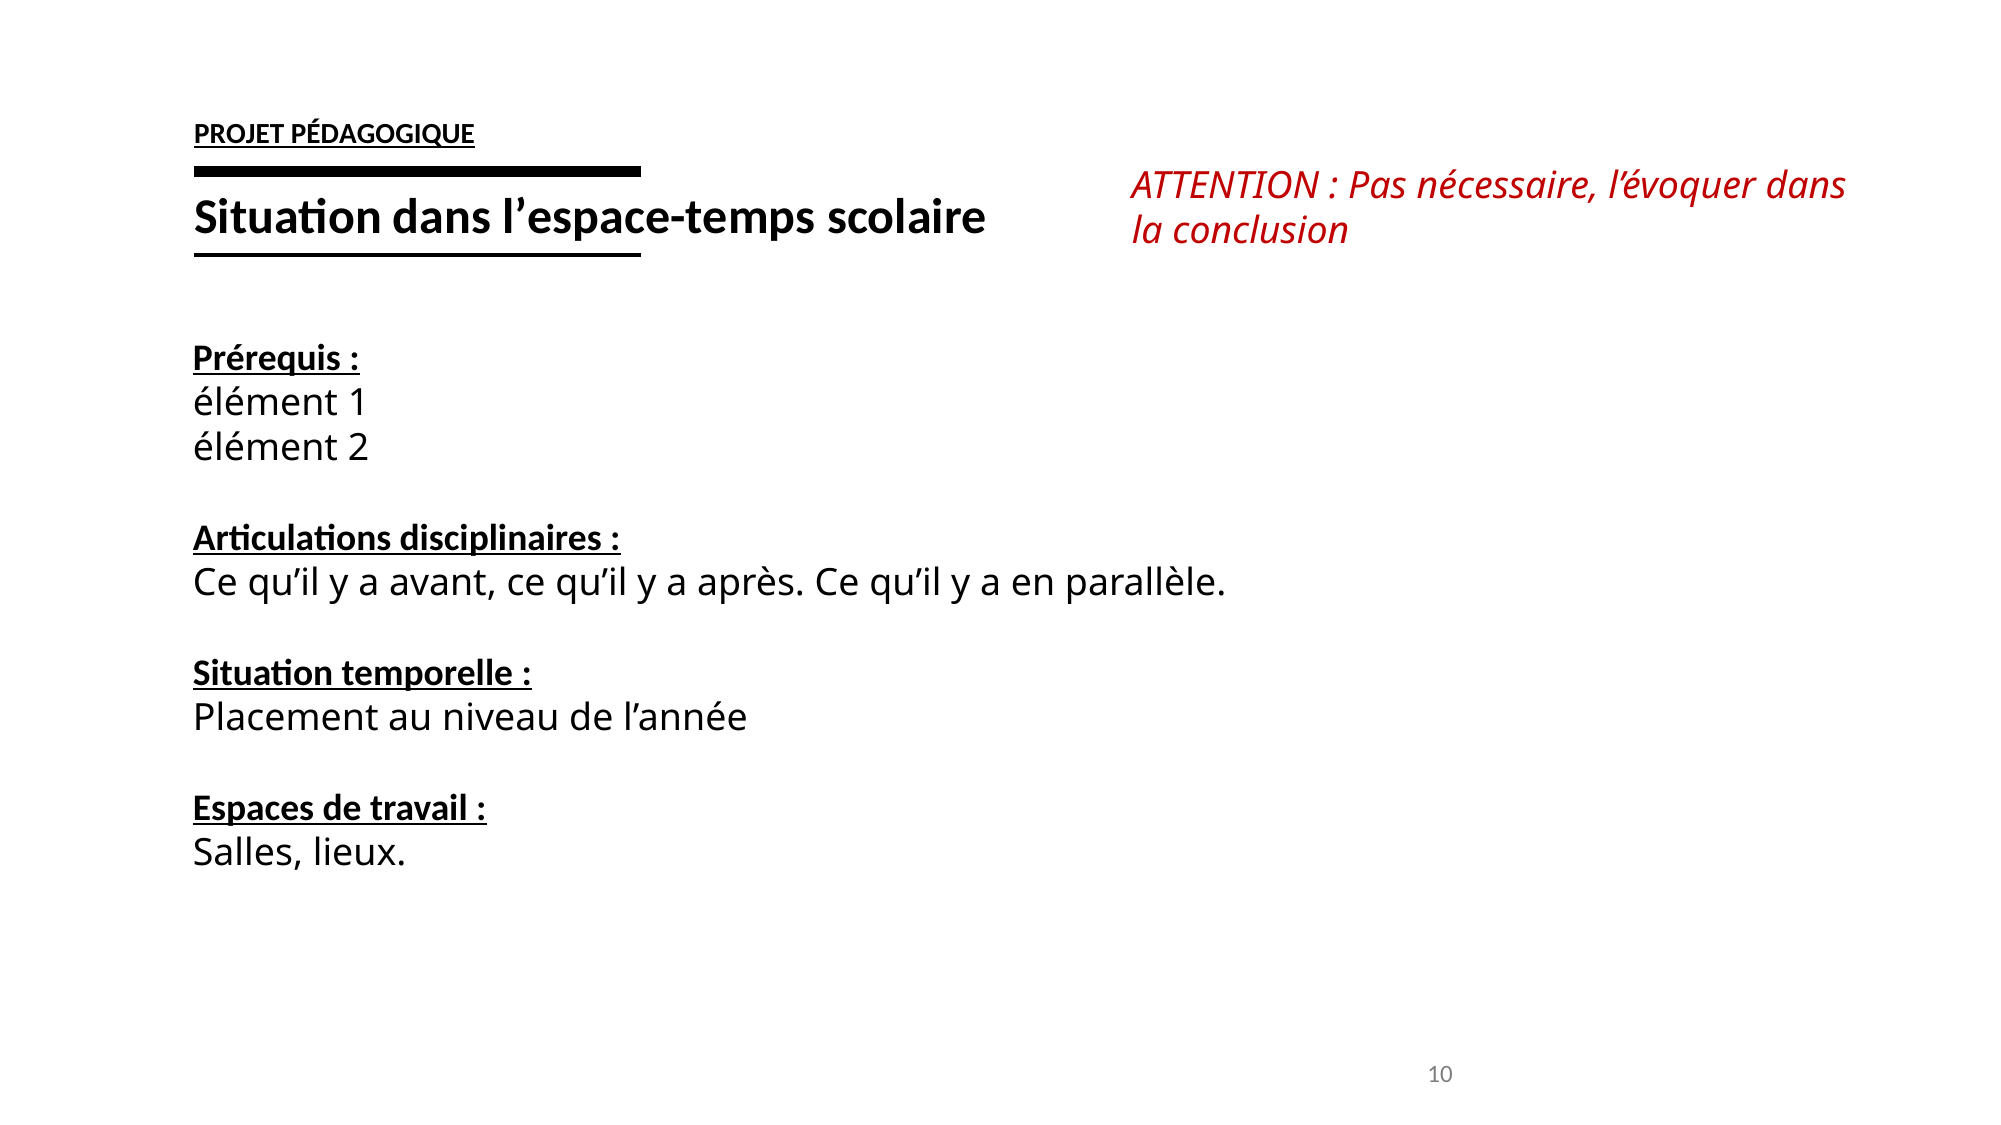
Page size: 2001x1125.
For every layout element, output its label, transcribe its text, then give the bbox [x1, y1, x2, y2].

text_box Situation dans l’espace-temps scolaire [194, 183, 996, 245]
text_box Prérequis : élément 1 élément 2 Articulations disciplinaires : Ce qu’il y a avant, ce qu’il y a après. Ce qu’il y a en parallèle. Situation temporelle : Placement au niveau de l’année Espaces de travail : Salles, lieux. [192, 325, 1493, 932]
text_box PROJET PÉDAGOGIQUE [194, 114, 478, 150]
text_box [1412, 1042, 1863, 1103]
text_box ATTENTION : Pas nécessaire, l’évoquer dans la conclusion [1131, 153, 1882, 260]
